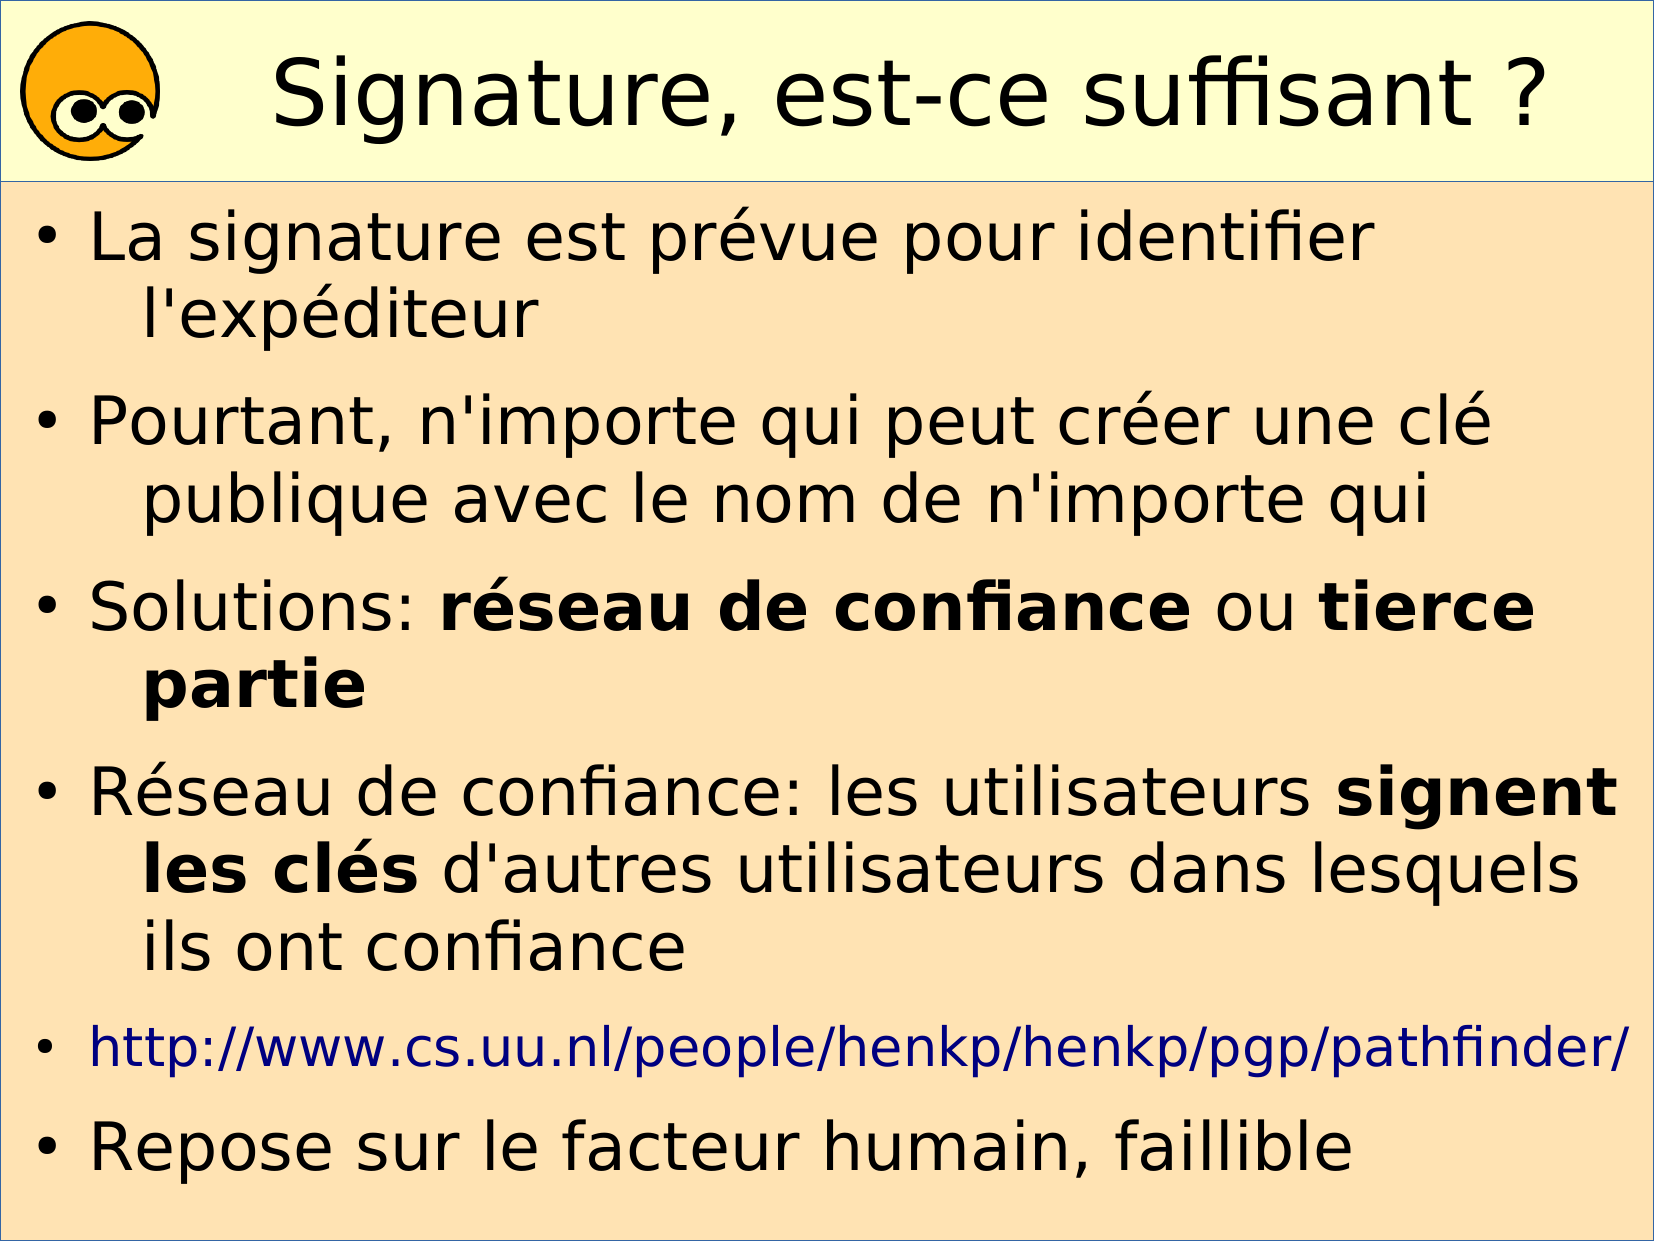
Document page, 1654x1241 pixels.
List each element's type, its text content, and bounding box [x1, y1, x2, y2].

list La signature est prévue pour identifier l'expéditeur Pourtant, n'importe qui peut créer une clé publique avec le nom de n'importe qui Solutions: réseau de confiance ou tierce partie Réseau de confiance: les utilisateurs signent les clés d'autres utilisateurs dans lesquels ils ont confiance http://www.cs.uu.nl/people/henkp/henkp/pgp/pathfinder/ Repose sur le facteur humain, faillible [0, 197, 1654, 1187]
title Signature, est-ce suffisant ? [203, 33, 1620, 154]
picture [20, 21, 160, 161]
